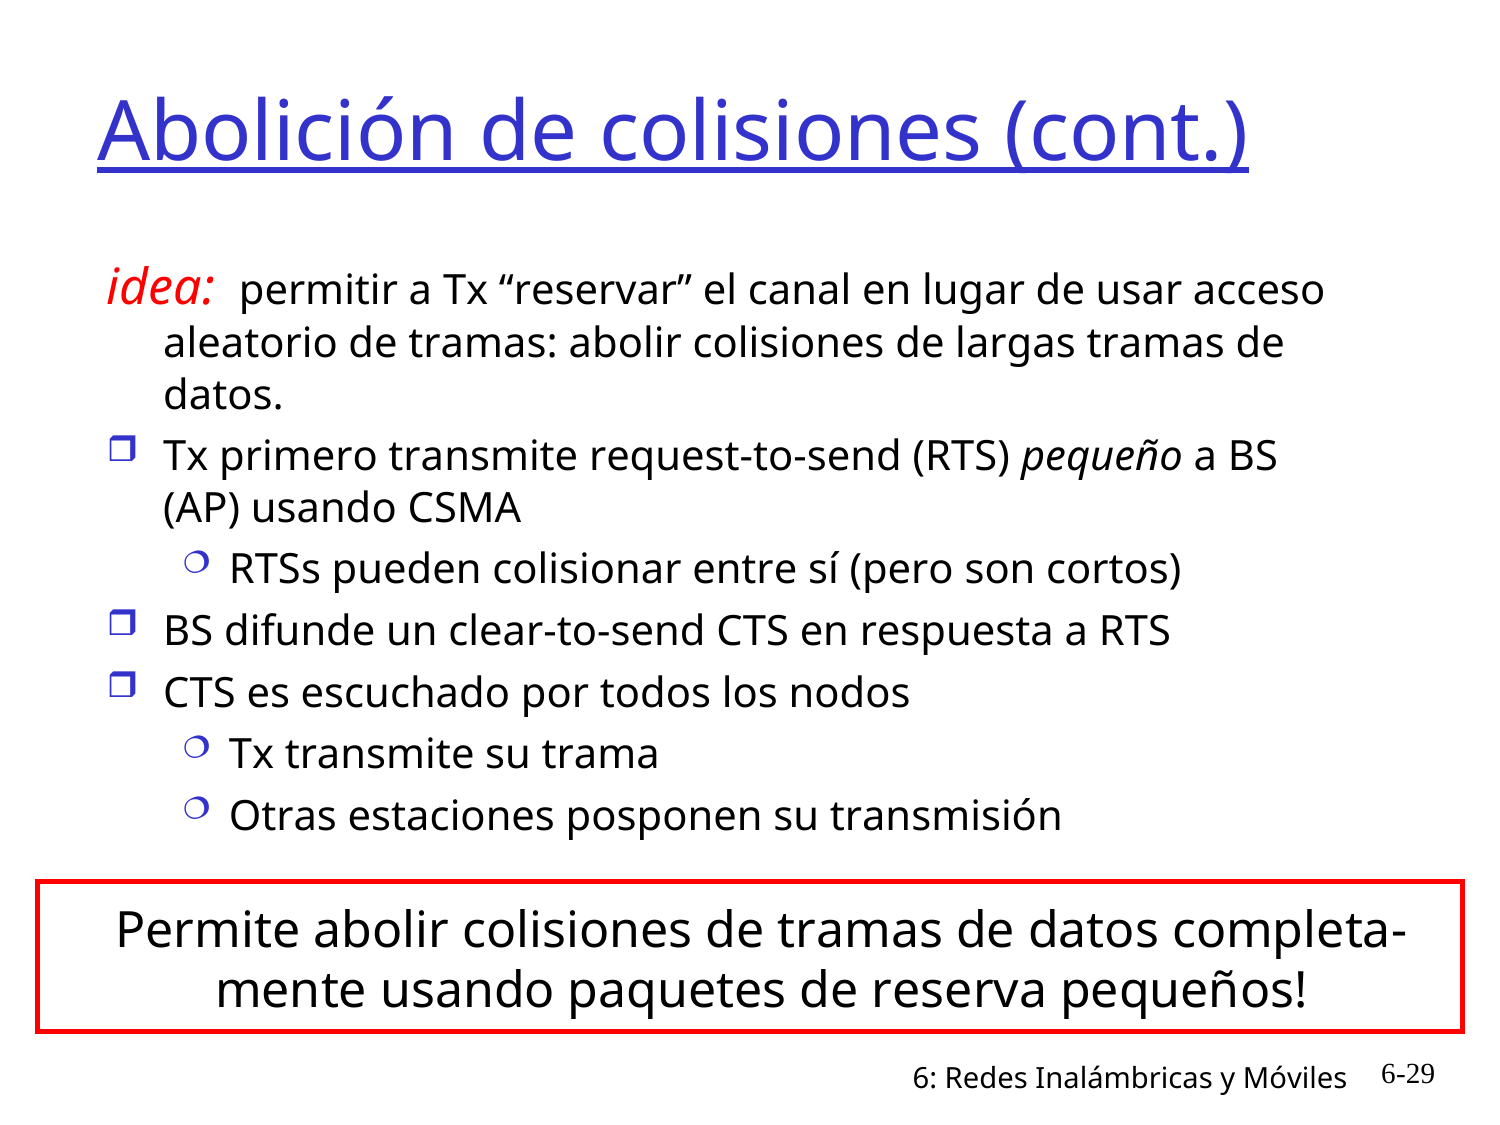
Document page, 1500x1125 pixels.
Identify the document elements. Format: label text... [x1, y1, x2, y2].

text_box Permite abolir colisiones de tramas de datos completa- mente usando paquetes de reserva pequeños! [100, 890, 1423, 1026]
list idea: permitir a Tx “reservar” el canal en lugar de usar acceso aleatorio de tramas: abolir colisiones de largas tramas de datos. Tx primero transmite request-to-send (RTS) pequeño a BS (AP) usando CSMA RTSs pueden colisionar entre sí (pero son cortos) BS difunde un clear-to-send CTS en respuesta a RTS CTS es escuchado por todos los nodos Tx transmite su trama Otras estaciones posponen su transmisión [92, 247, 1368, 841]
title Abolición de colisiones (cont.) [82, 34, 1456, 223]
